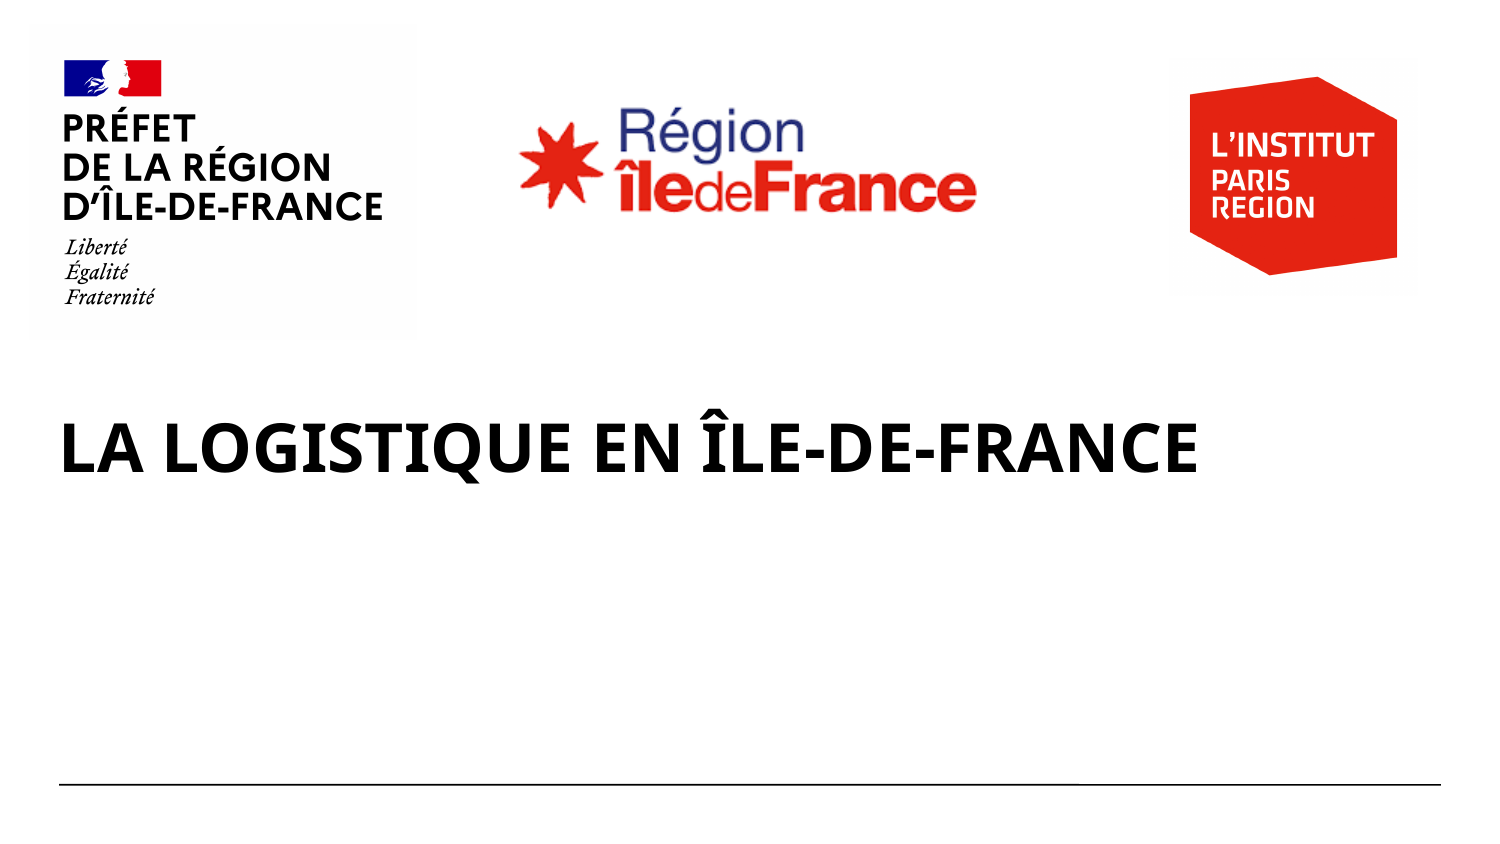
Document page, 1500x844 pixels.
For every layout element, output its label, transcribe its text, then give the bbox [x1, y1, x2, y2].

picture [1169, 58, 1418, 296]
list La logistique en Île-de-France [59, 414, 1441, 756]
picture [29, 24, 417, 340]
picture [468, 58, 1028, 262]
